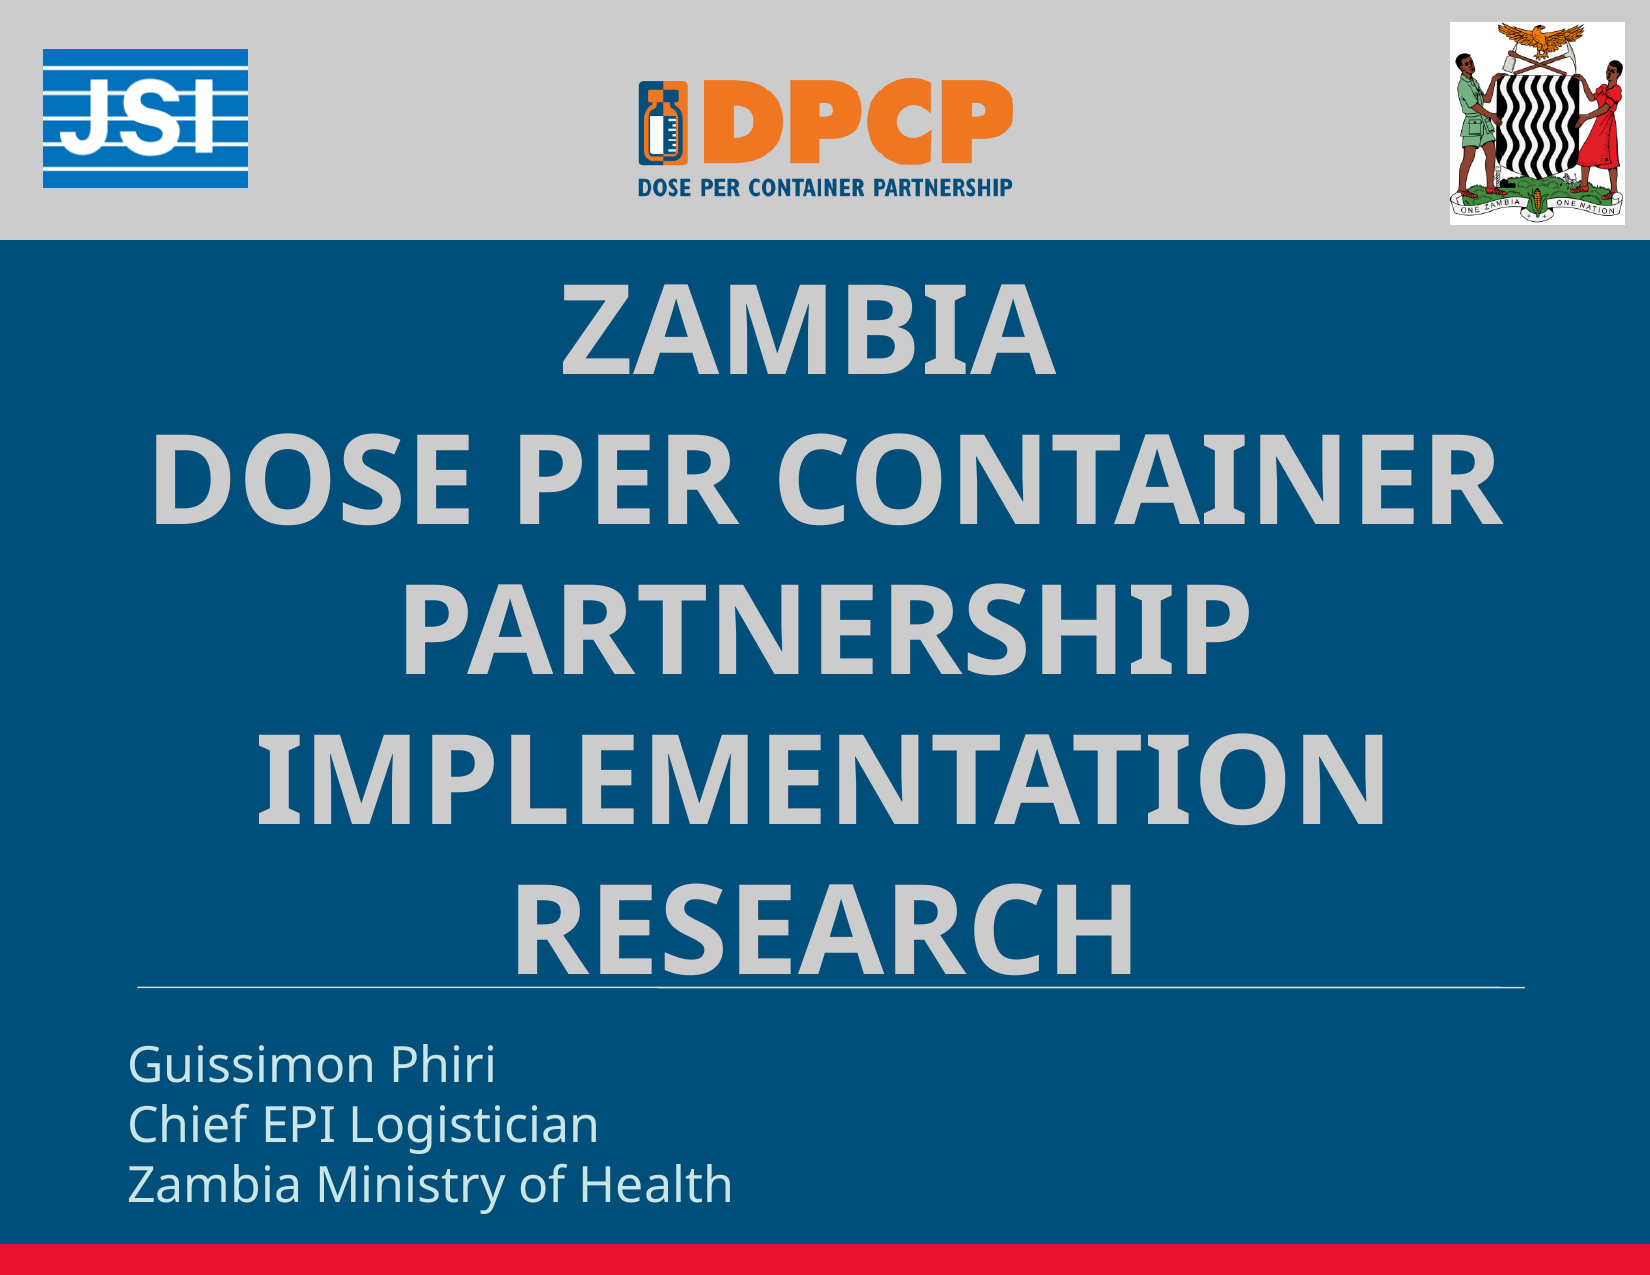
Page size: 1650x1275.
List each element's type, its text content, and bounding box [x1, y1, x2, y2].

picture [637, 78, 1013, 202]
picture [43, 49, 248, 188]
text_box [0, 0, 1650, 240]
title ZAMBIA DOSE PER CONTAINER PARTNERSHIP IMPLEMENTATION RESEARCH [68, 487, 1582, 761]
picture [1450, 22, 1625, 225]
text_box Guissimon Phiri Chief EPI Logistician Zambia Ministry of Health [112, 1024, 1238, 1220]
